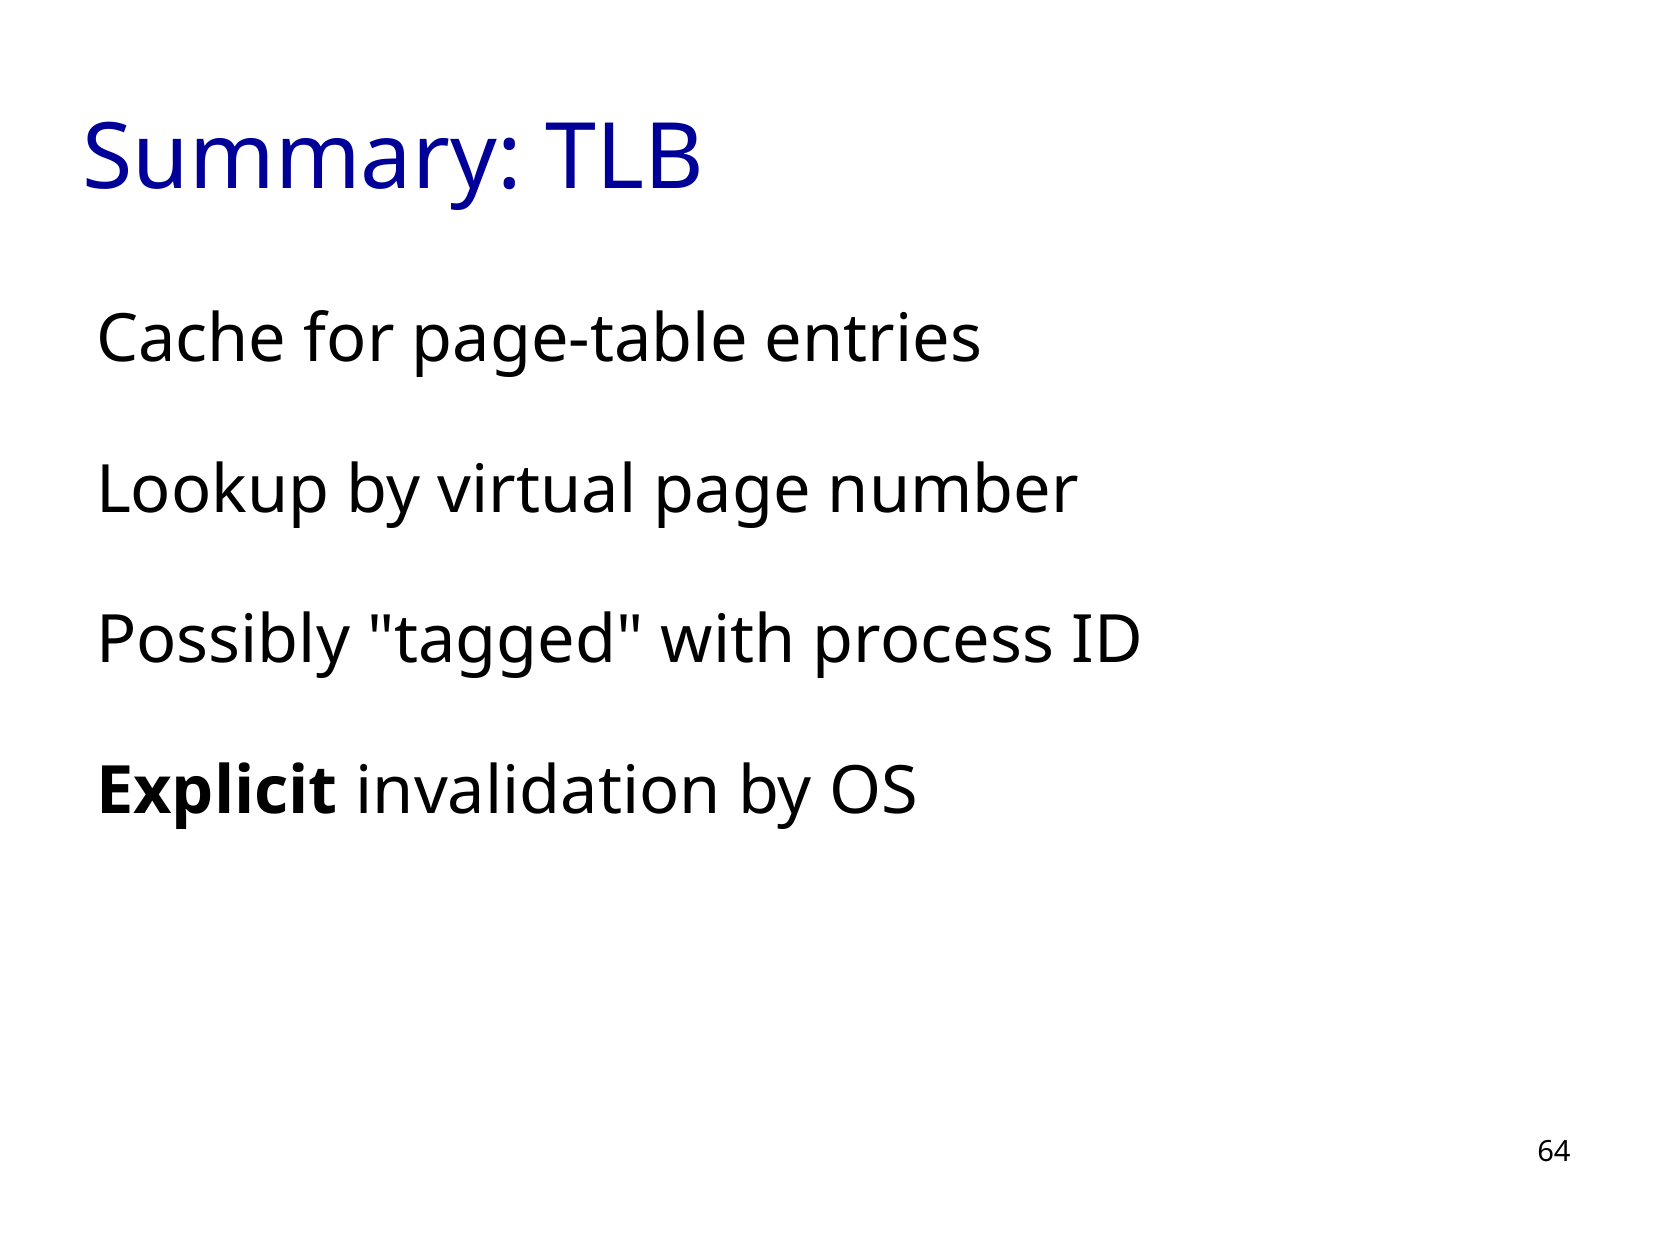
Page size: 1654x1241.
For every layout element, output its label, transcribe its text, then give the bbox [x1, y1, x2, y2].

title Summary: TLB [82, 49, 1571, 257]
list Cache for page-table entries Lookup by virtual page number Possibly "tagged" with process ID Explicit invalidation by OS [60, 290, 1571, 1096]
